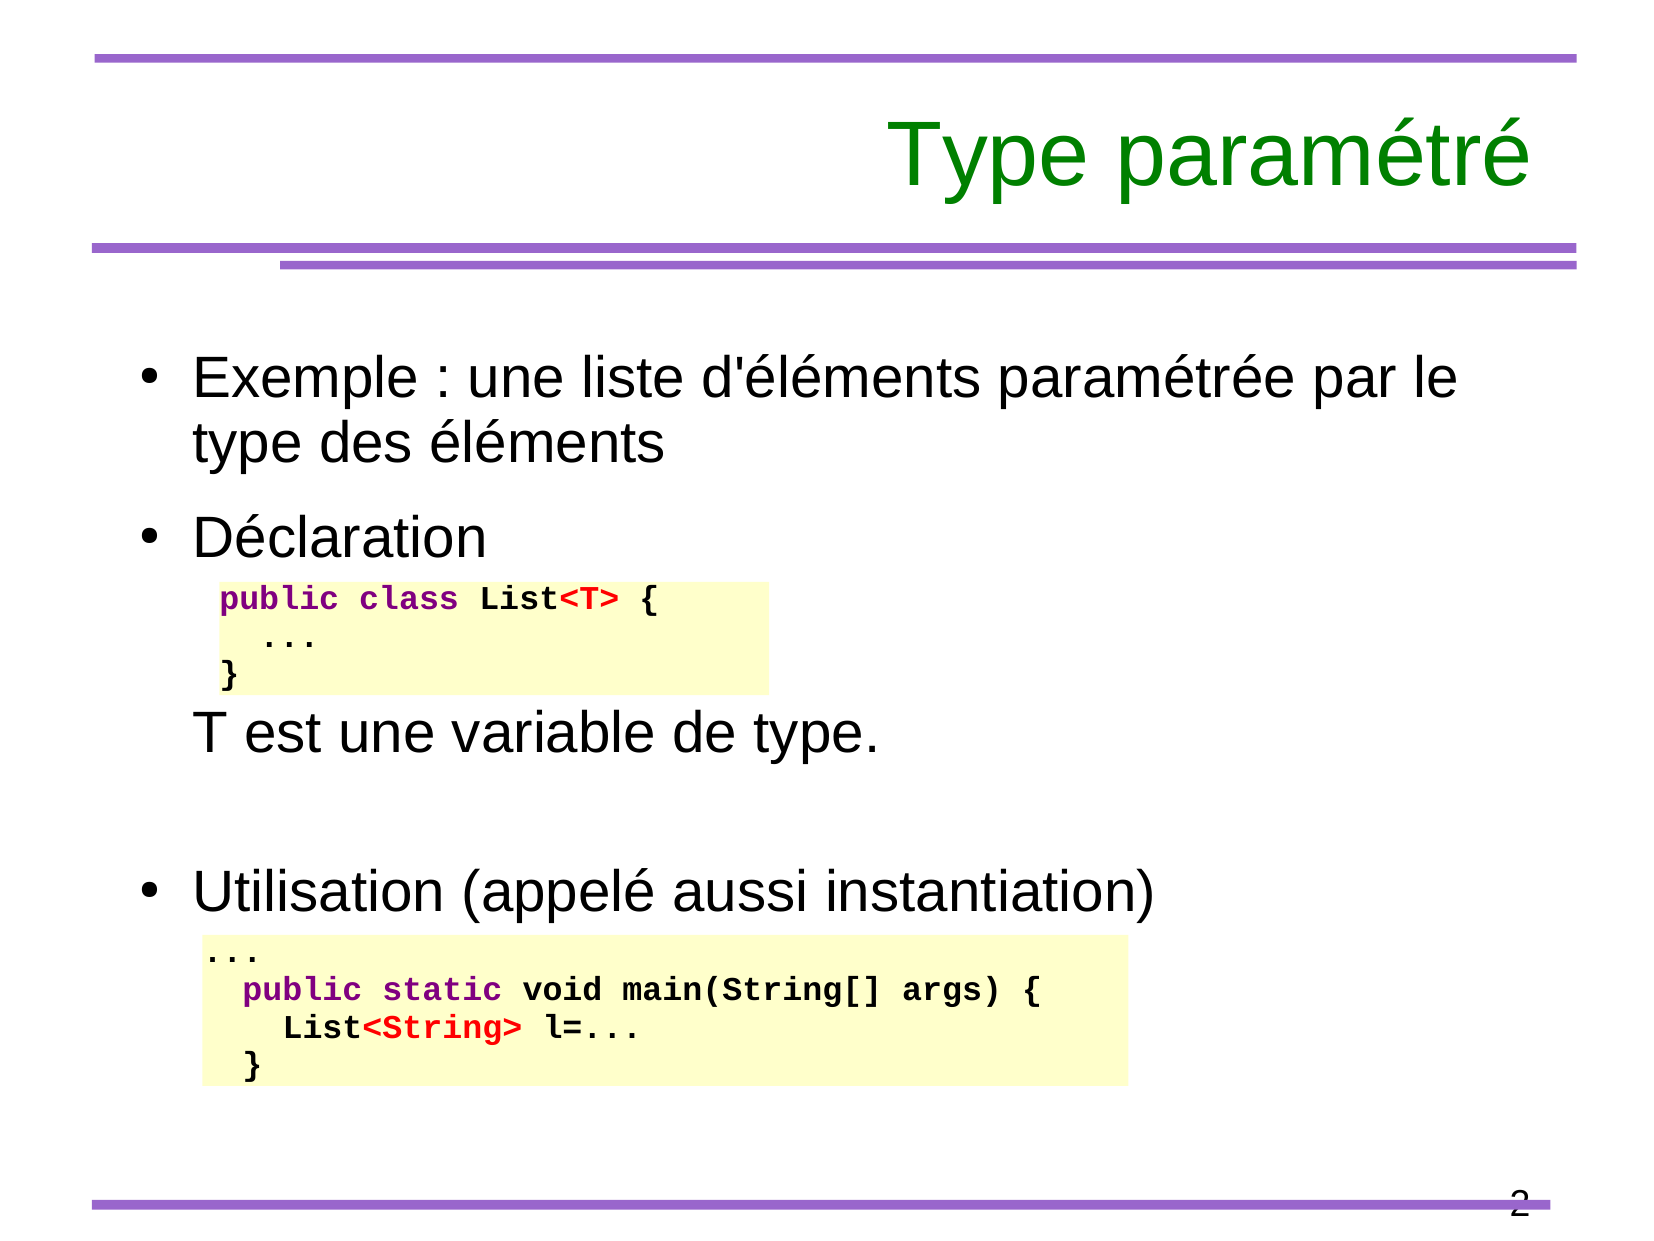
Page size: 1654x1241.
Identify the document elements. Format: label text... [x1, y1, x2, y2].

title Type paramétré [121, 49, 1534, 257]
text_box public class List<T> { ... } [219, 581, 770, 696]
text_box ... public static void main(String[] args) { List<String> l=... } [202, 934, 1129, 1086]
list Exemple : une liste d'éléments paramétrée par le type des éléments Déclaration T est une variable de type. Utilisation (appelé aussi instantiation) [121, 344, 1534, 1127]
